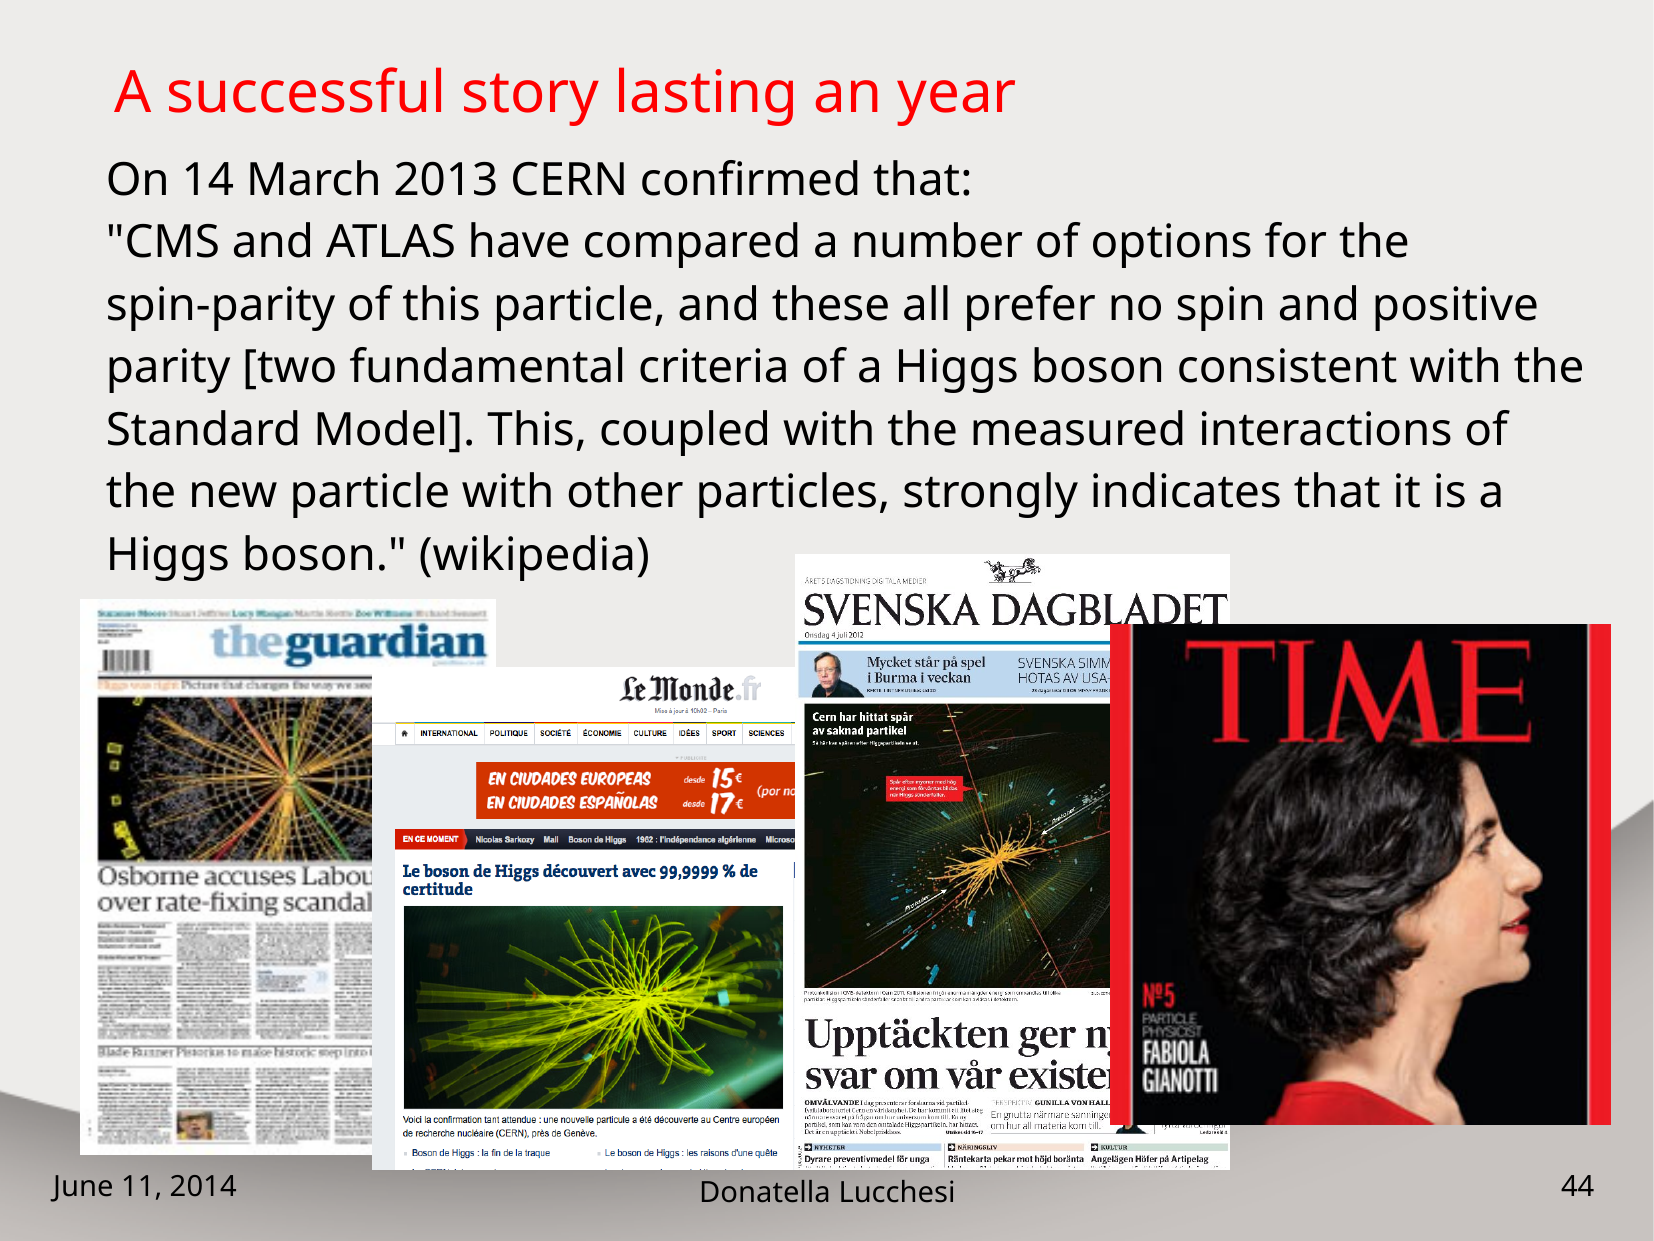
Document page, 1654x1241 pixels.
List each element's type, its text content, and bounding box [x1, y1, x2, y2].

picture [0, 0, 1654, 1241]
text_box On 14 March 2013 CERN confirmed that: "CMS and ATLAS have compared a number of options for the spin-parity of this particle, and these all prefer no spin and positive parity [two fundamental criteria of a Higgs boson consistent with the Standard Model]. This, coupled with the measured interactions of the new particle with other particles, strongly indicates that it is a Higgs boson." (wikipedia) [91, 138, 1618, 601]
text_box A successful story lasting an year [99, 42, 1082, 138]
